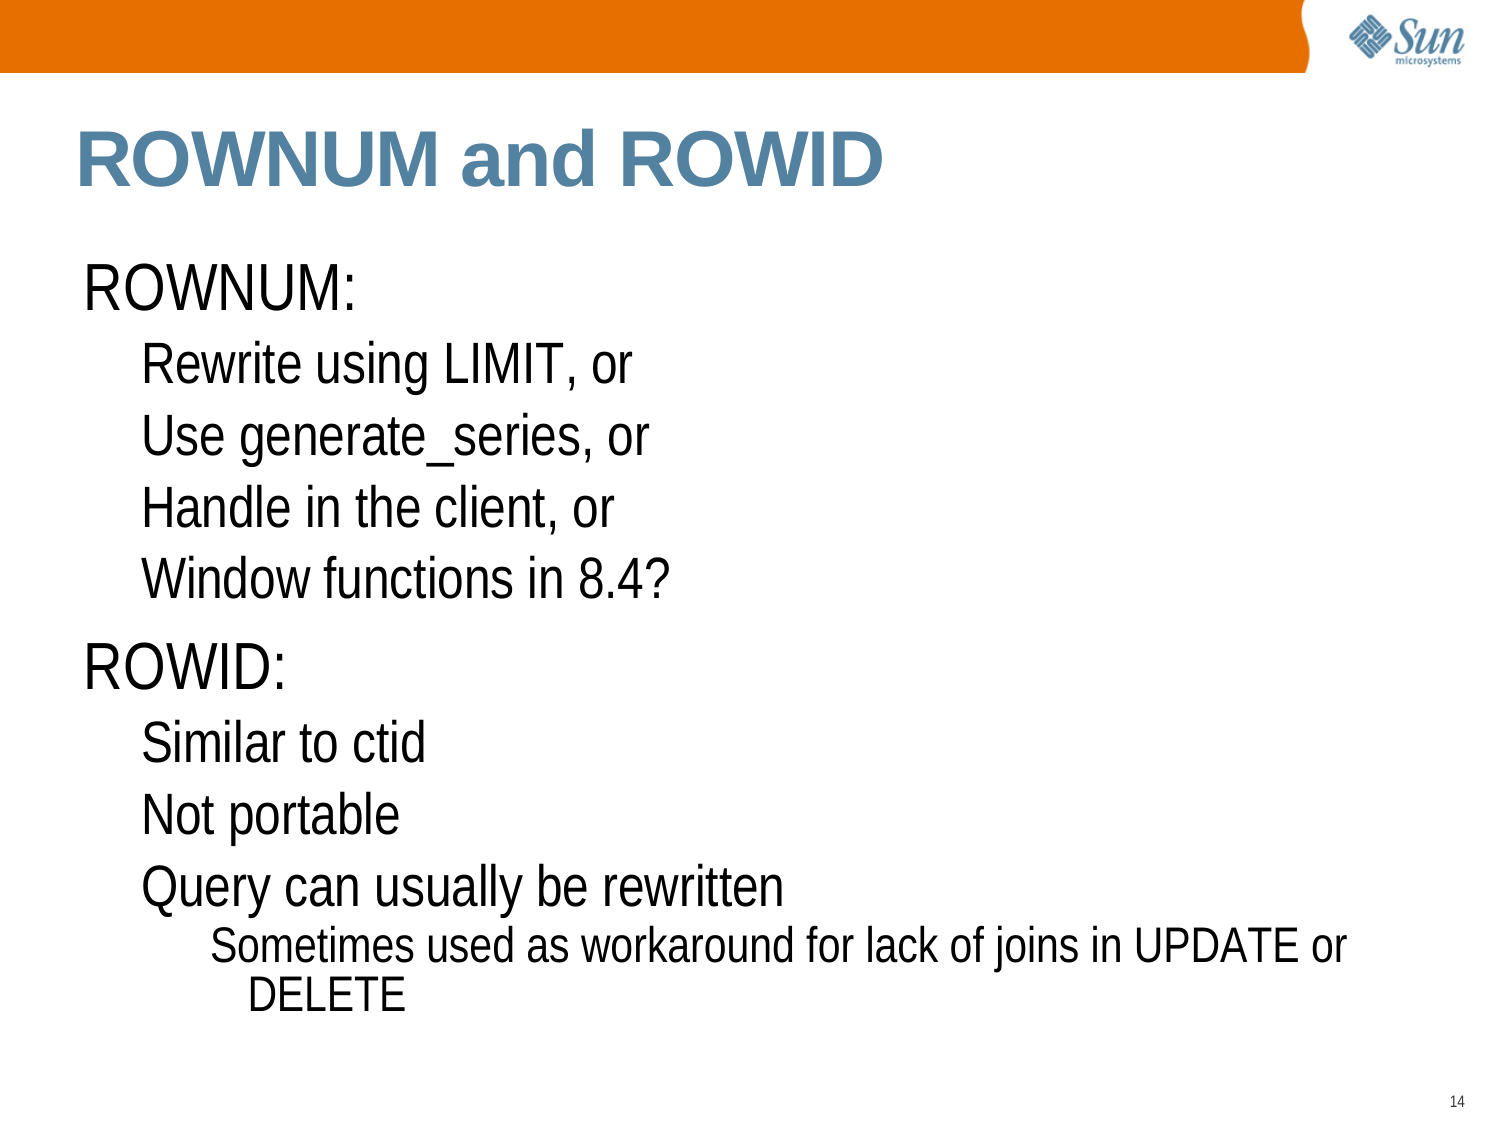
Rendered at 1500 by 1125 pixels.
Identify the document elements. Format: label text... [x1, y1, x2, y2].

list ROWNUM: Rewrite using LIMIT, or Use generate_series, or Handle in the client, or Window functions in 8.4? ROWID: Similar to ctid Not portable Query can usually be rewritten Sometimes used as workaround for lack of joins in UPDATE or DELETE [64, 258, 1401, 1062]
picture [0, 0, 1500, 73]
title ROWNUM and ROWID [75, 123, 1437, 227]
